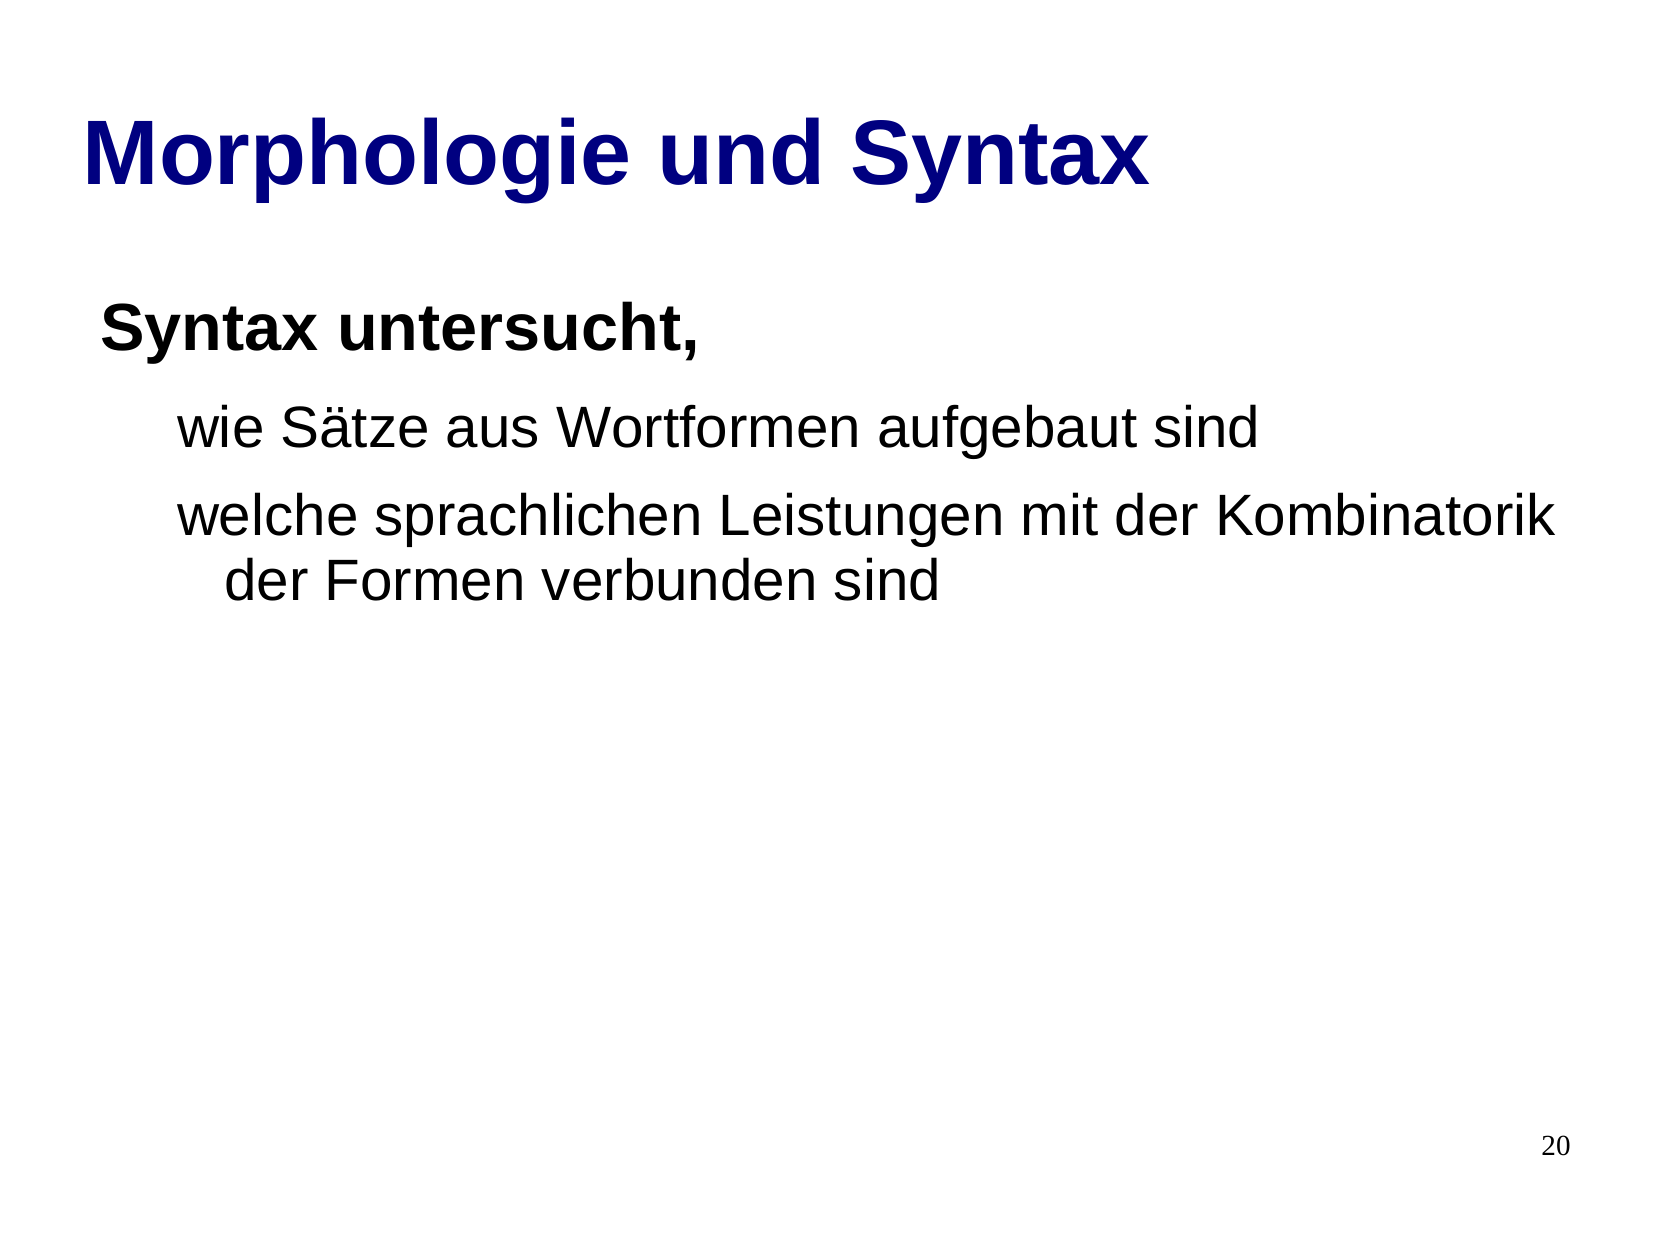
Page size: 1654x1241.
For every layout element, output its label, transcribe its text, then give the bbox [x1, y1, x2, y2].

list Syntax untersucht, wie Sätze aus Wortformen aufgebaut sind welche sprachlichen Leistungen mit der Kombinatorik der Formen verbunden sind [82, 290, 1571, 1094]
title Morphologie und Syntax [82, 56, 1571, 250]
